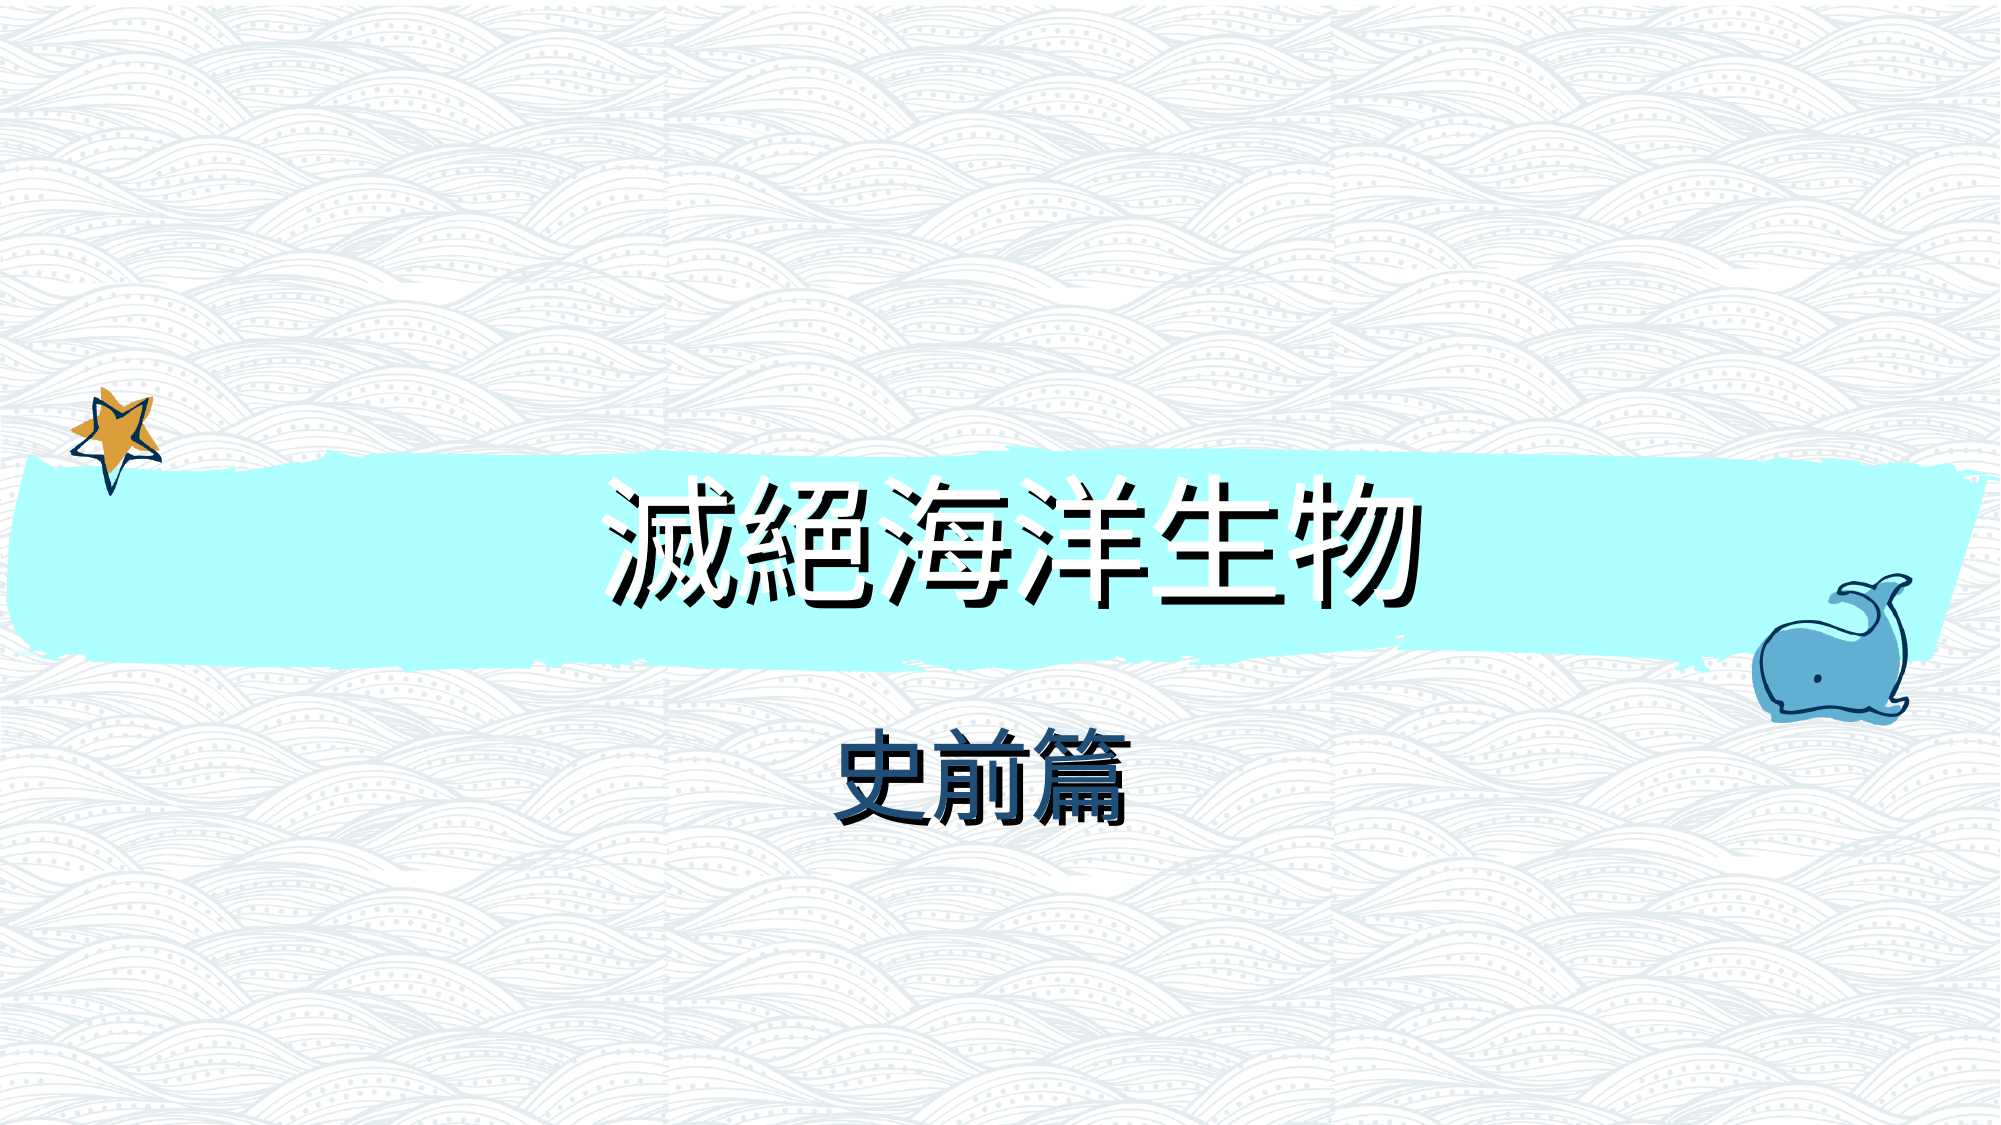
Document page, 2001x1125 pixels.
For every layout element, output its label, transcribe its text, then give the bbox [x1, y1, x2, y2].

text_box 史前篇 [551, 650, 1408, 843]
text_box 滅絕海洋生物 [580, 409, 1437, 628]
